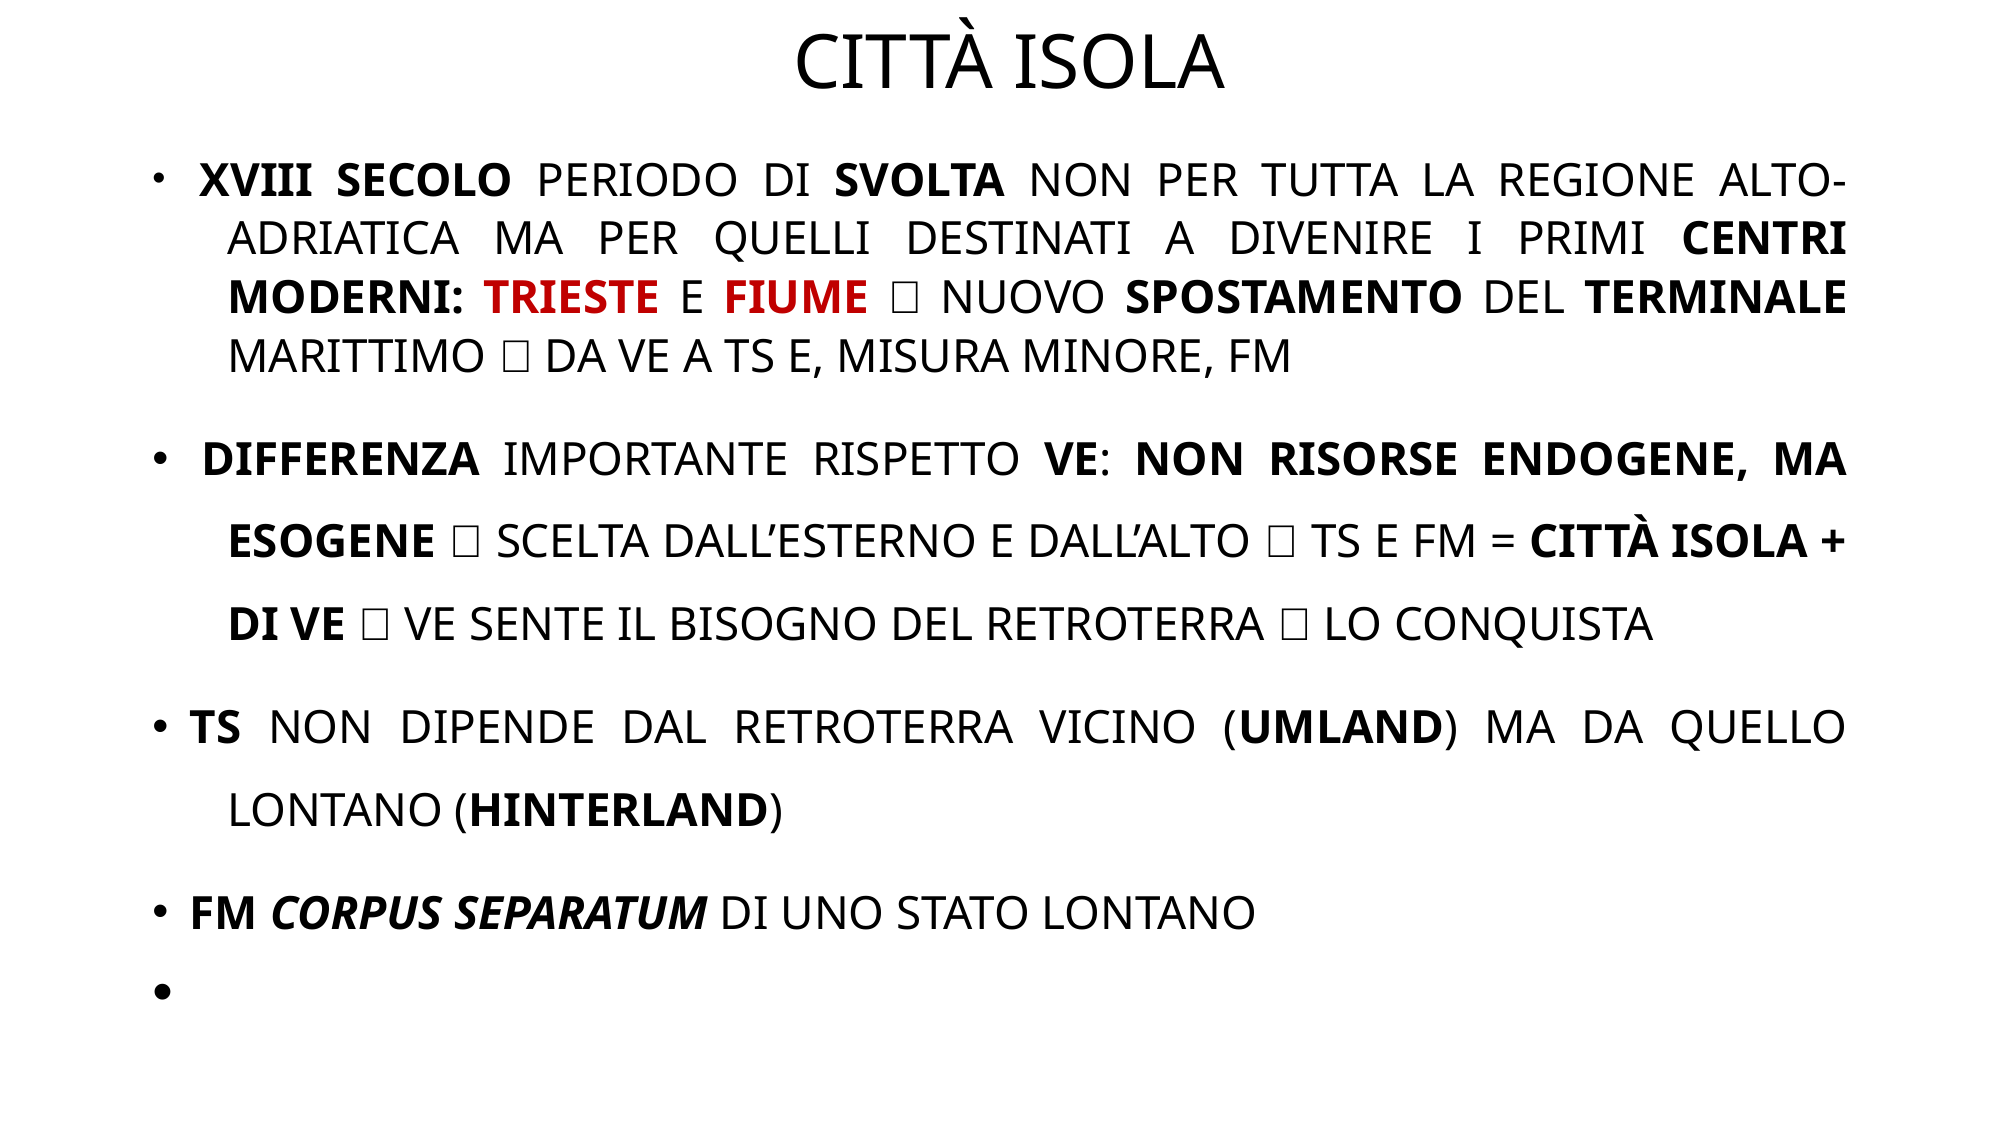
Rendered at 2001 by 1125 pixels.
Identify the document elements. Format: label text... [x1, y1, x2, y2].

list XVIII SECOLO PERIODO DI SVOLTA NON PER TUTTA LA REGIONE ALTO-ADRIATICA MA PER QUELLI DESTINATI A DIVENIRE I PRIMI CENTRI MODERNI: TRIESTE E FIUME  NUOVO SPOSTAMENTO DEL TERMINALE MARITTIMO  DA VE A TS E, MISURA MINORE, FM DIFFERENZA IMPORTANTE RISPETTO VE: NON RISORSE ENDOGENE, MA ESOGENE  SCELTA DALL’ESTERNO E DALL’ALTO  TS E FM = CITTÀ ISOLA + DI VE  VE SENTE IL BISOGNO DEL RETROTERRA  LO CONQUISTA TS NON DIPENDE DAL RETROTERRA VICINO (UMLAND) MA DA QUELLO LONTANO (HINTERLAND) FM CORPUS SEPARATUM DI UNO STATO LONTANO [137, 139, 1863, 1125]
title CITTÀ ISOLA [147, 15, 1873, 95]
